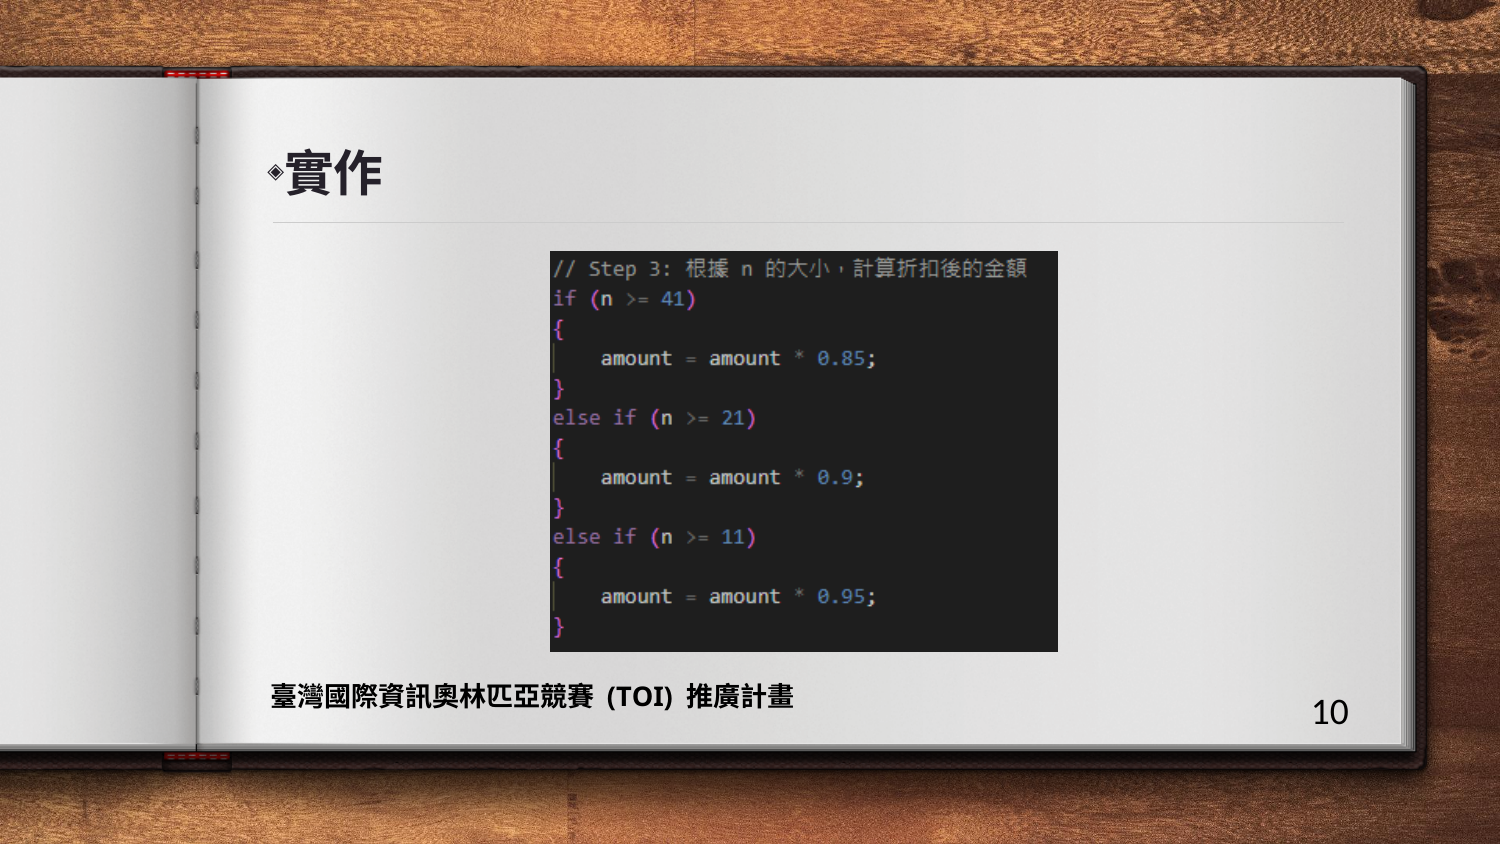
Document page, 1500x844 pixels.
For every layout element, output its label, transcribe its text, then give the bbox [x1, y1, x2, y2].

picture [550, 251, 1058, 652]
list 實作 [252, 126, 1194, 216]
text_box 10 [1295, 672, 1386, 737]
